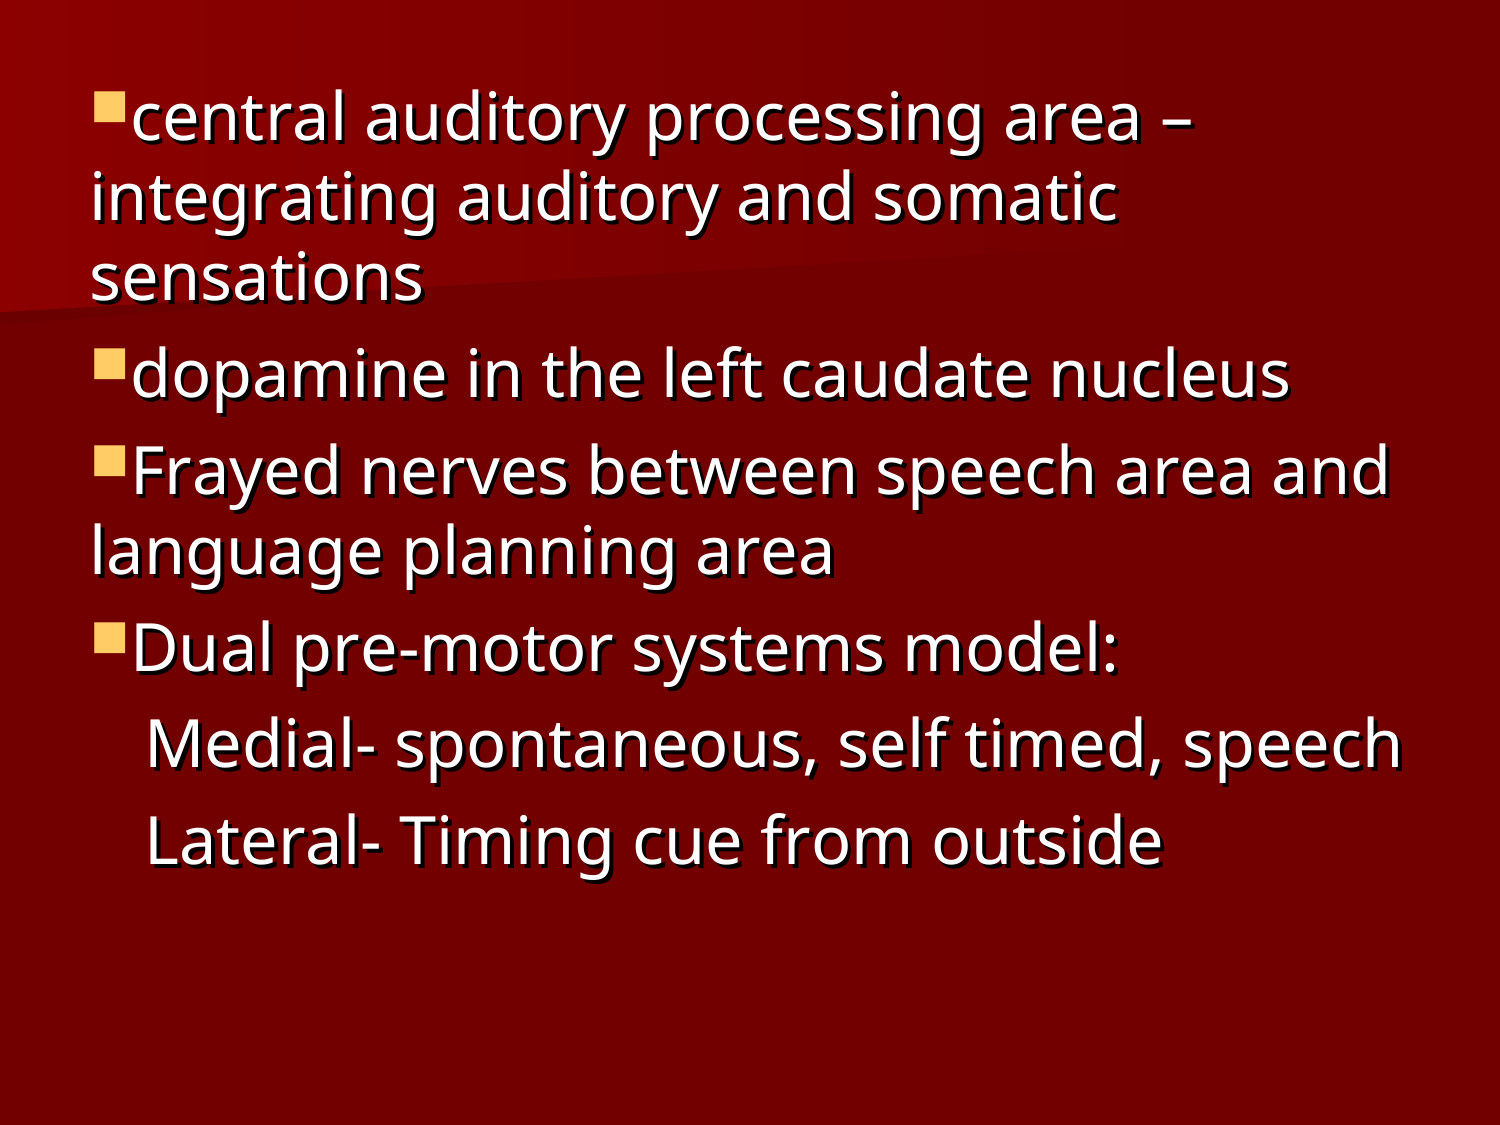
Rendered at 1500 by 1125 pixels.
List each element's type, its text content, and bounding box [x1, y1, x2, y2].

list central auditory processing area – integrating auditory and somatic sensations dopamine in the left caudate nucleus Frayed nerves between speech area and language planning area Dual pre-motor systems model: Medial- spontaneous, self timed, speech Lateral- Timing cue from outside [74, 66, 1459, 1005]
